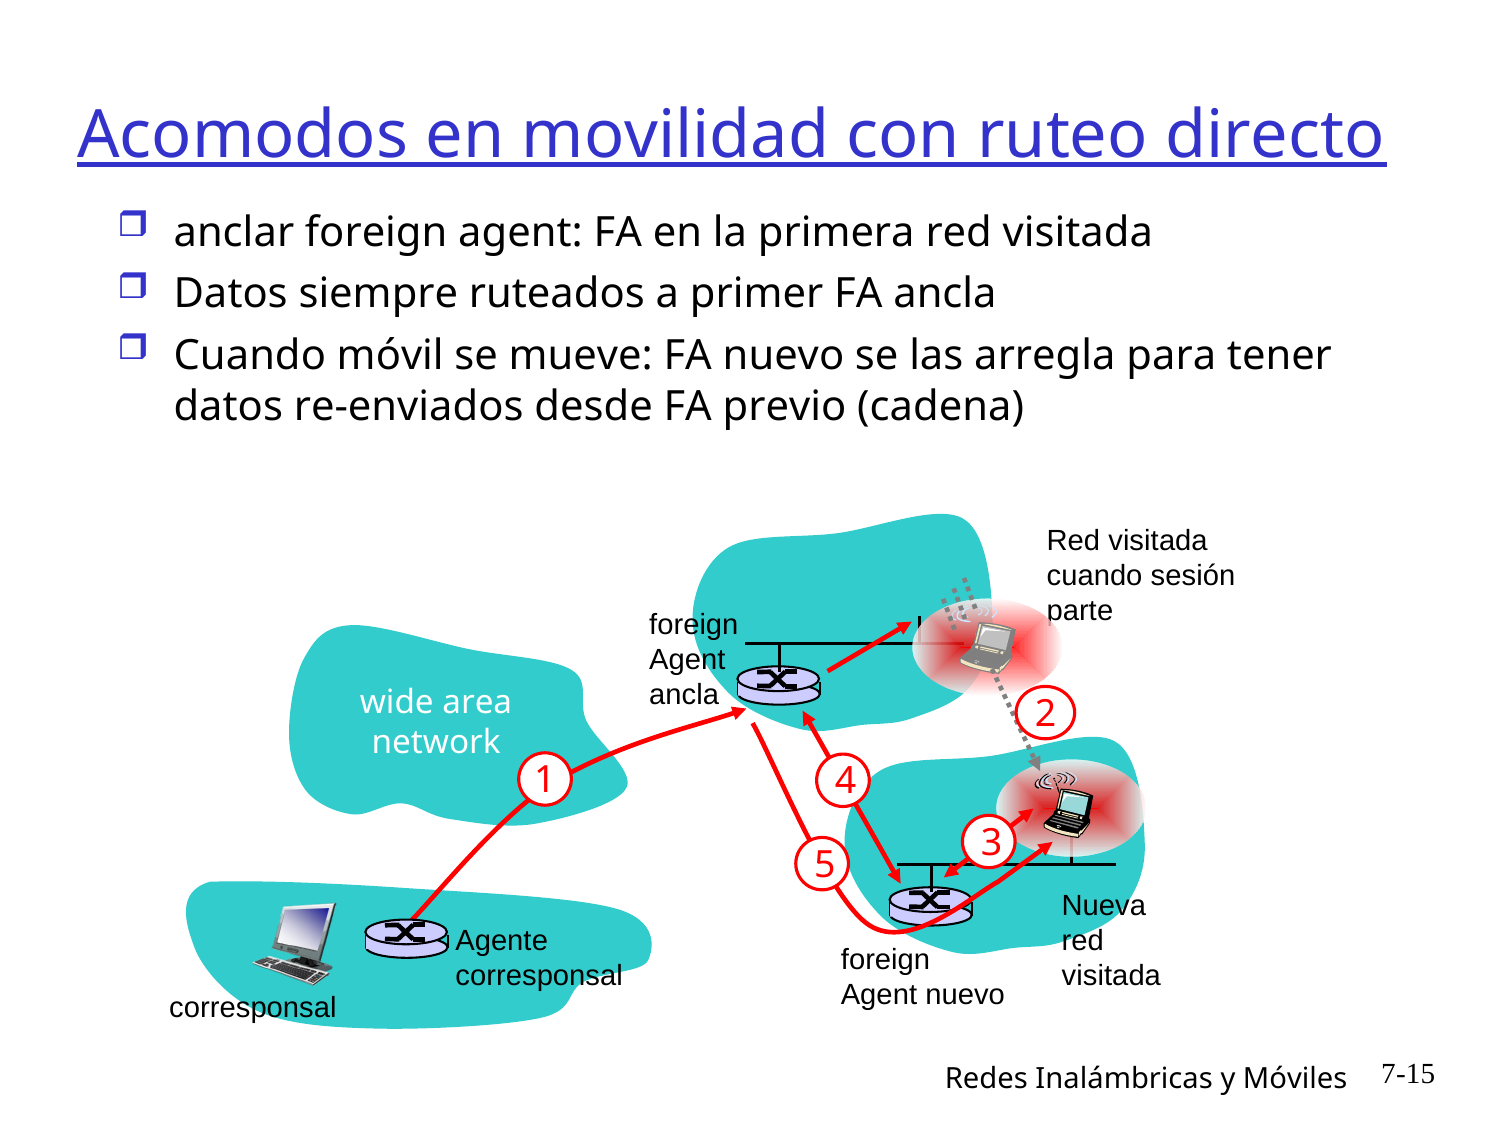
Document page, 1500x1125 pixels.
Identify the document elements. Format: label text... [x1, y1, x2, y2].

text_box 2 [1019, 681, 1072, 742]
text_box 1 [519, 747, 571, 809]
text_box [185, 881, 629, 1029]
list anclar foreign agent: FA en la primera red visitada Datos siempre ruteados a primer FA ancla Cuando móvil se mueve: FA nuevo se las arregla para tener datos re-enviados desde FA previo (cadena) [102, 197, 1378, 468]
text_box Nueva red visitada [1046, 878, 1197, 999]
text_box 4 [820, 748, 872, 810]
text_box wide area network [317, 672, 556, 768]
text_box [845, 736, 1147, 932]
text_box Red visitada cuando sesión parte [1031, 514, 1303, 635]
text_box Agente corresponsal [440, 913, 705, 1000]
text_box foreign Agent ancla [634, 597, 797, 718]
picture [231, 899, 338, 992]
text_box corresponsal [154, 980, 426, 1032]
text_box foreign Agent nuevo [826, 932, 1084, 1019]
text_box [795, 851, 799, 877]
text_box 5 [799, 832, 851, 893]
text_box 3 [966, 810, 1018, 871]
title Acomodos en movilidad con ruteo directo [62, 37, 1473, 225]
text_box [504, 756, 628, 826]
text_box [816, 767, 820, 794]
text_box [695, 513, 1063, 732]
chart [1034, 771, 1094, 839]
text_box [289, 625, 610, 826]
